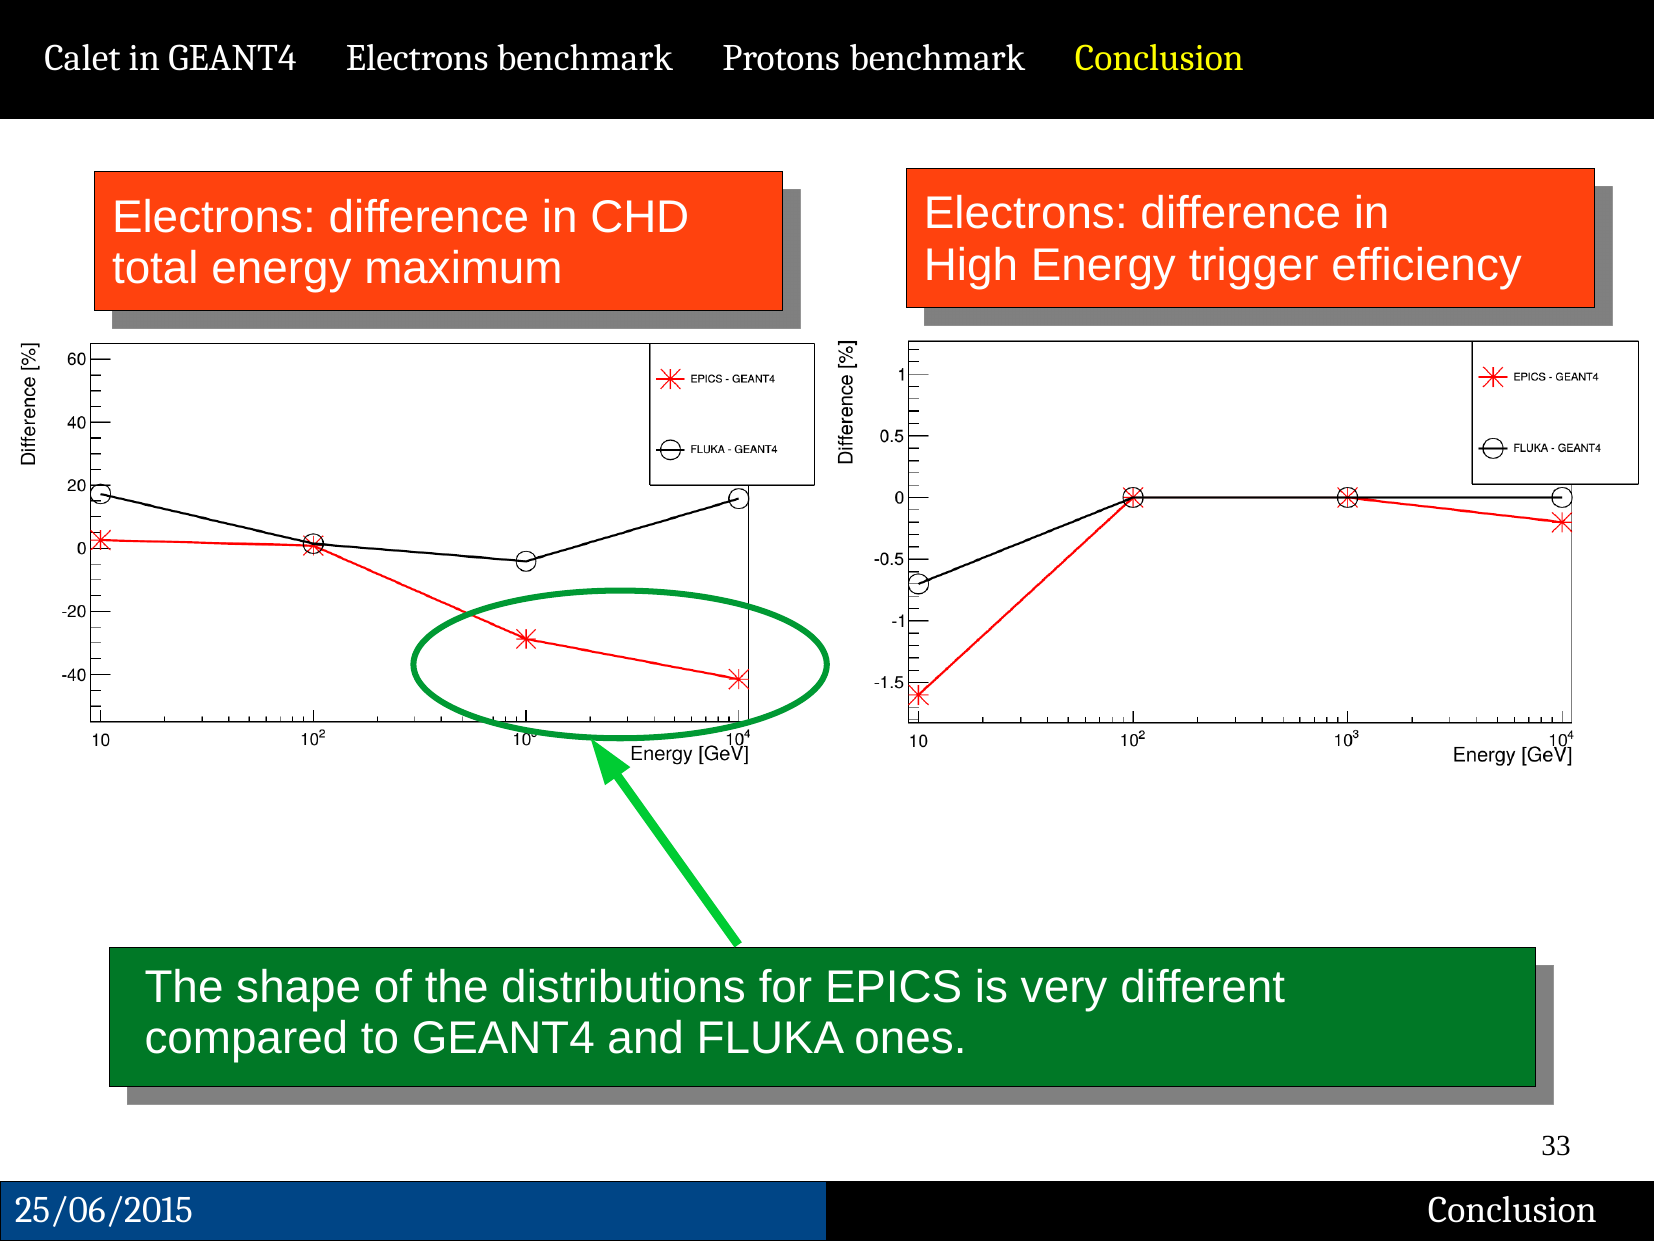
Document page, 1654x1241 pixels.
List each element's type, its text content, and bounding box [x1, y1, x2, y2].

text_box Electrons: difference in High Energy trigger efficiency [909, 180, 1557, 308]
text_box [94, 171, 783, 311]
text_box [109, 947, 1536, 1087]
text_box Conclusion [1413, 1181, 1648, 1241]
text_box [906, 168, 1595, 308]
picture [11, 333, 823, 768]
text_box The shape of the distributions for EPICS is very different compared to GEANT4 and FLUKA ones. [129, 953, 1459, 1072]
picture [417, 594, 823, 735]
text_box 25/06/2015 [0, 1181, 246, 1240]
picture [596, 686, 823, 768]
text_box [1648, 1181, 1654, 1241]
text_box Calet in GEANT4 Electrons benchmark Protons benchmark Conclusion [29, 29, 1625, 89]
text_box [0, 1181, 1413, 1241]
text_box [0, 0, 1654, 119]
text_box Electrons: difference in CHD total energy maximum [97, 183, 745, 311]
picture [826, 332, 1645, 768]
